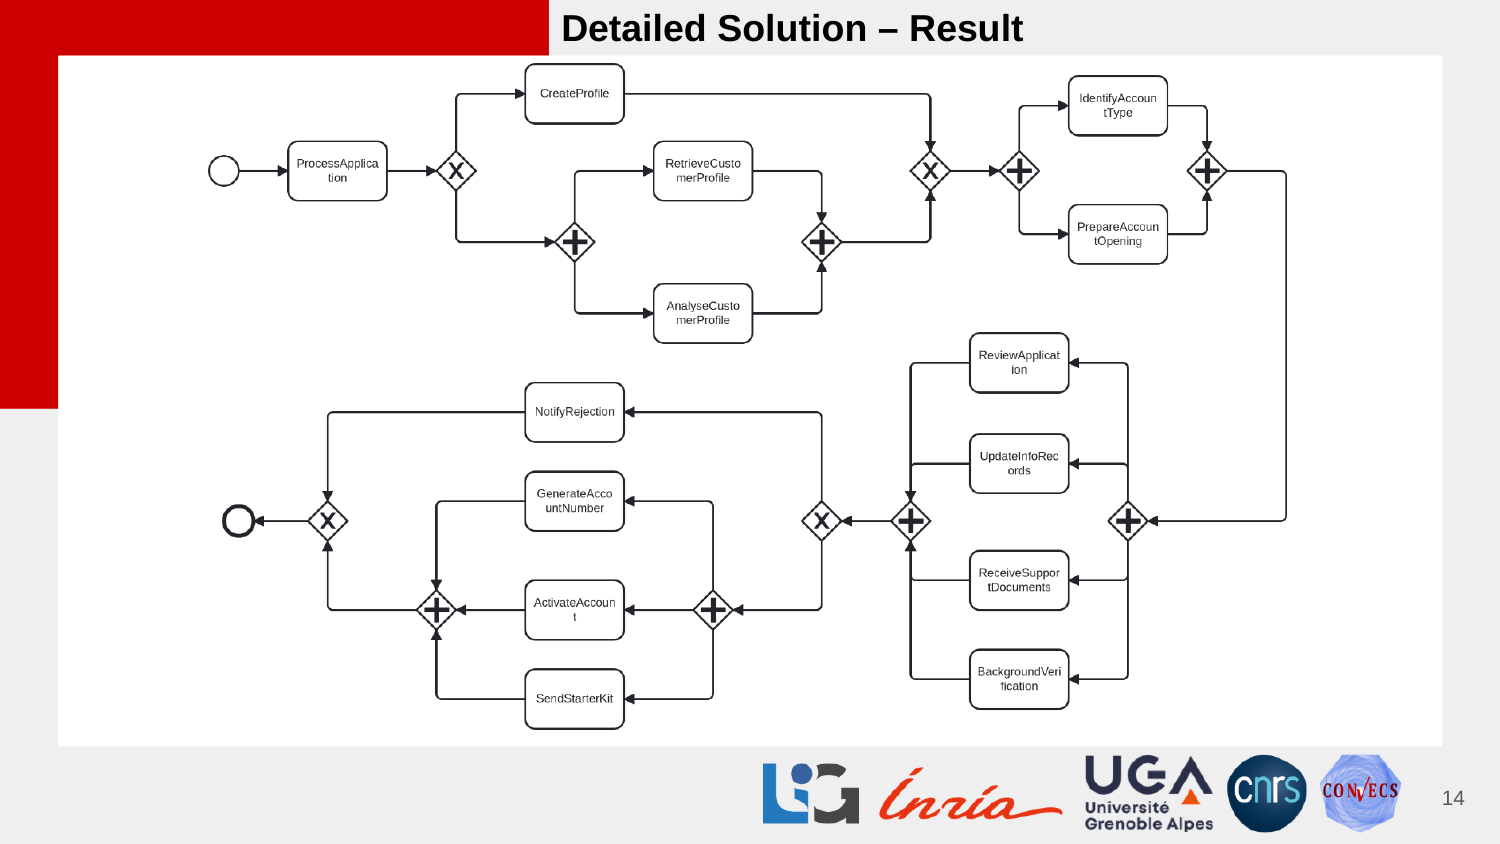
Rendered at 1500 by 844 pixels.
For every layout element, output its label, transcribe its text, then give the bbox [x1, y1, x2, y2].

picture [0, 0, 1500, 844]
slide_number <number> [1389, 764, 1480, 830]
text_box Detailed Solution – Result [546, 0, 1441, 55]
